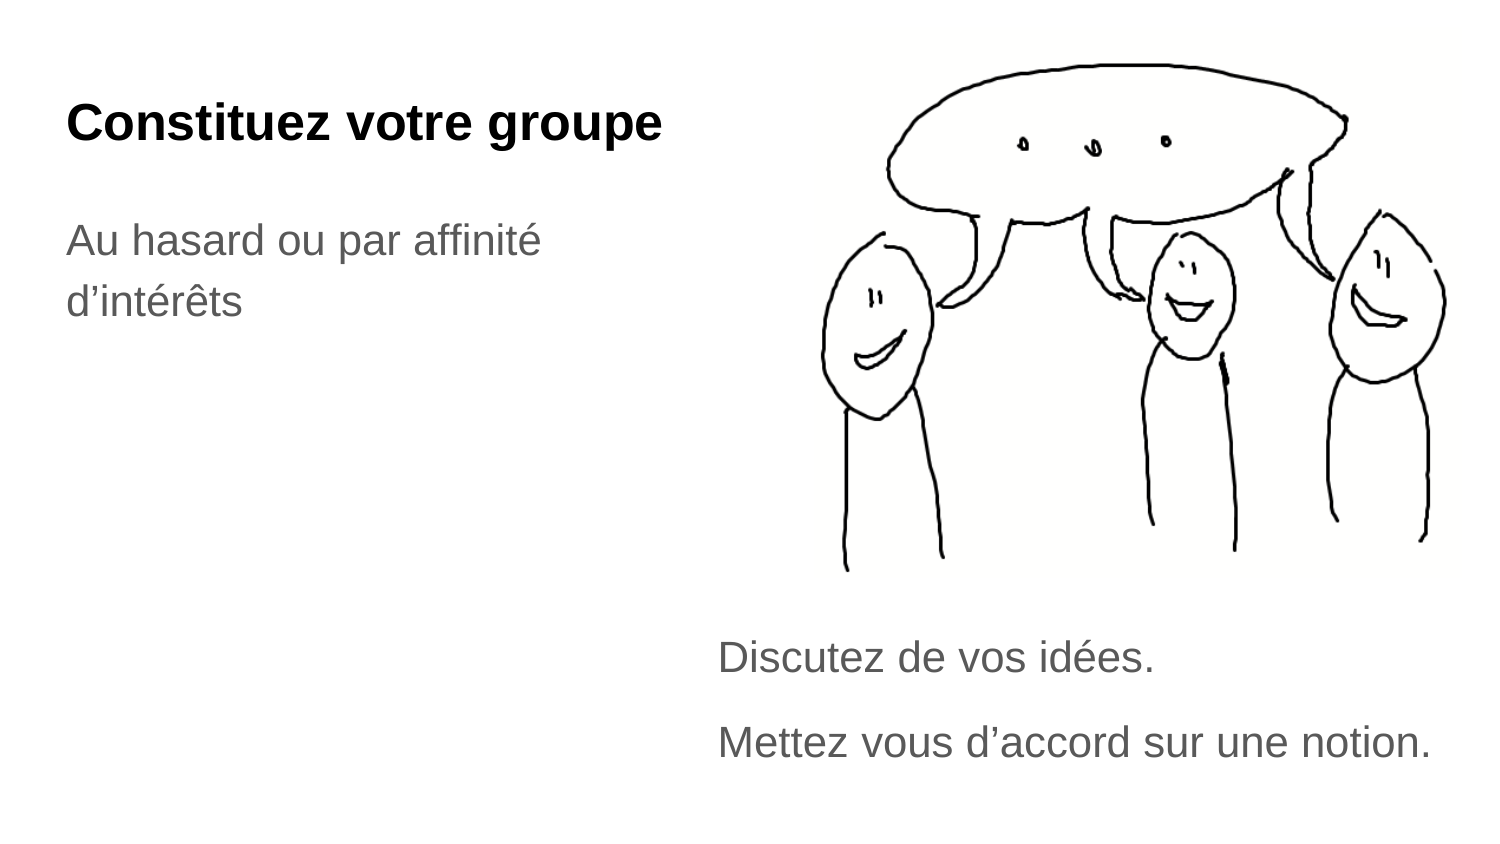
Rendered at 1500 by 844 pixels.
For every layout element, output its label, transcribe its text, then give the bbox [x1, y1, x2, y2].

title Constituez votre groupe [51, 72, 814, 167]
list Au hasard ou par affinité d’intérêts [51, 189, 714, 750]
list Discutez de vos idées. Mettez vous d’accord sur une notion. [702, 605, 1483, 805]
picture [814, 27, 1462, 578]
